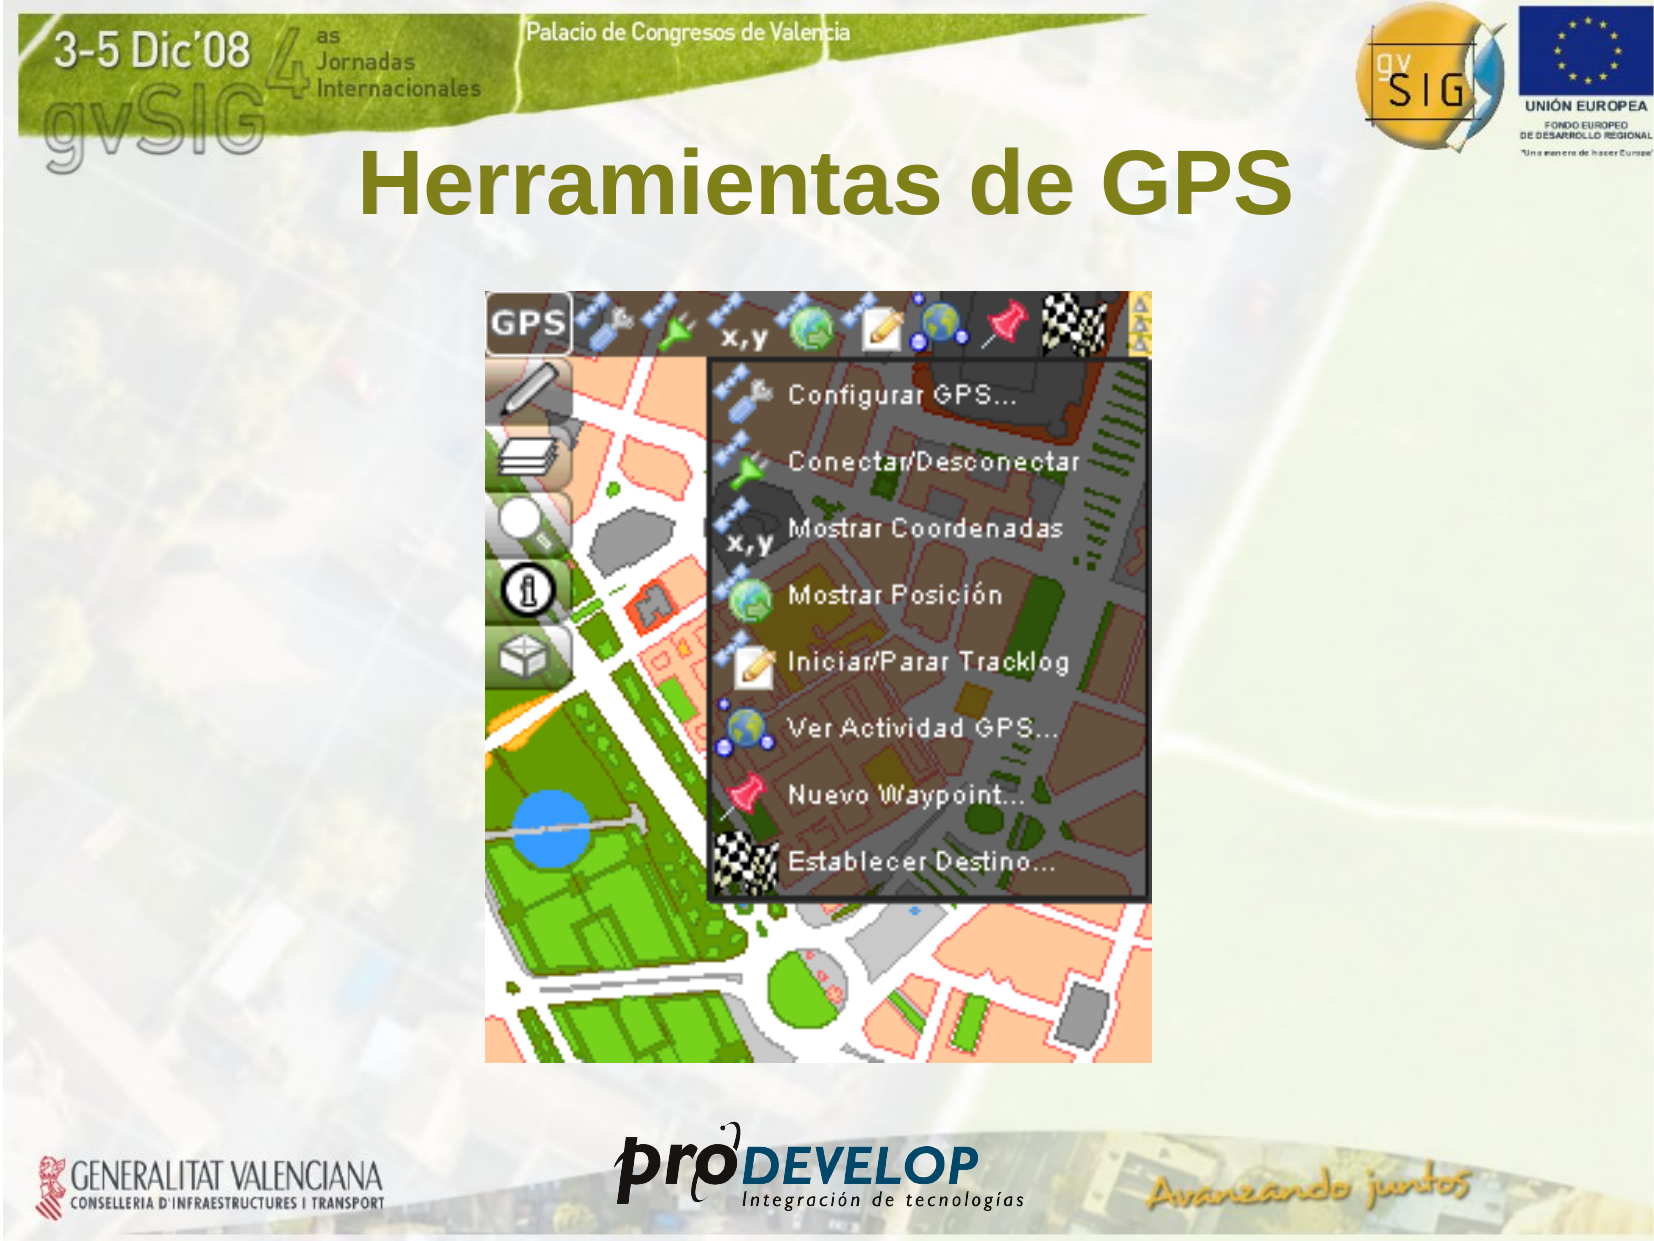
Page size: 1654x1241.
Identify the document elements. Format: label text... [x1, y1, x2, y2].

picture [3, 0, 1654, 1241]
title Herramientas de GPS [82, 78, 1571, 287]
